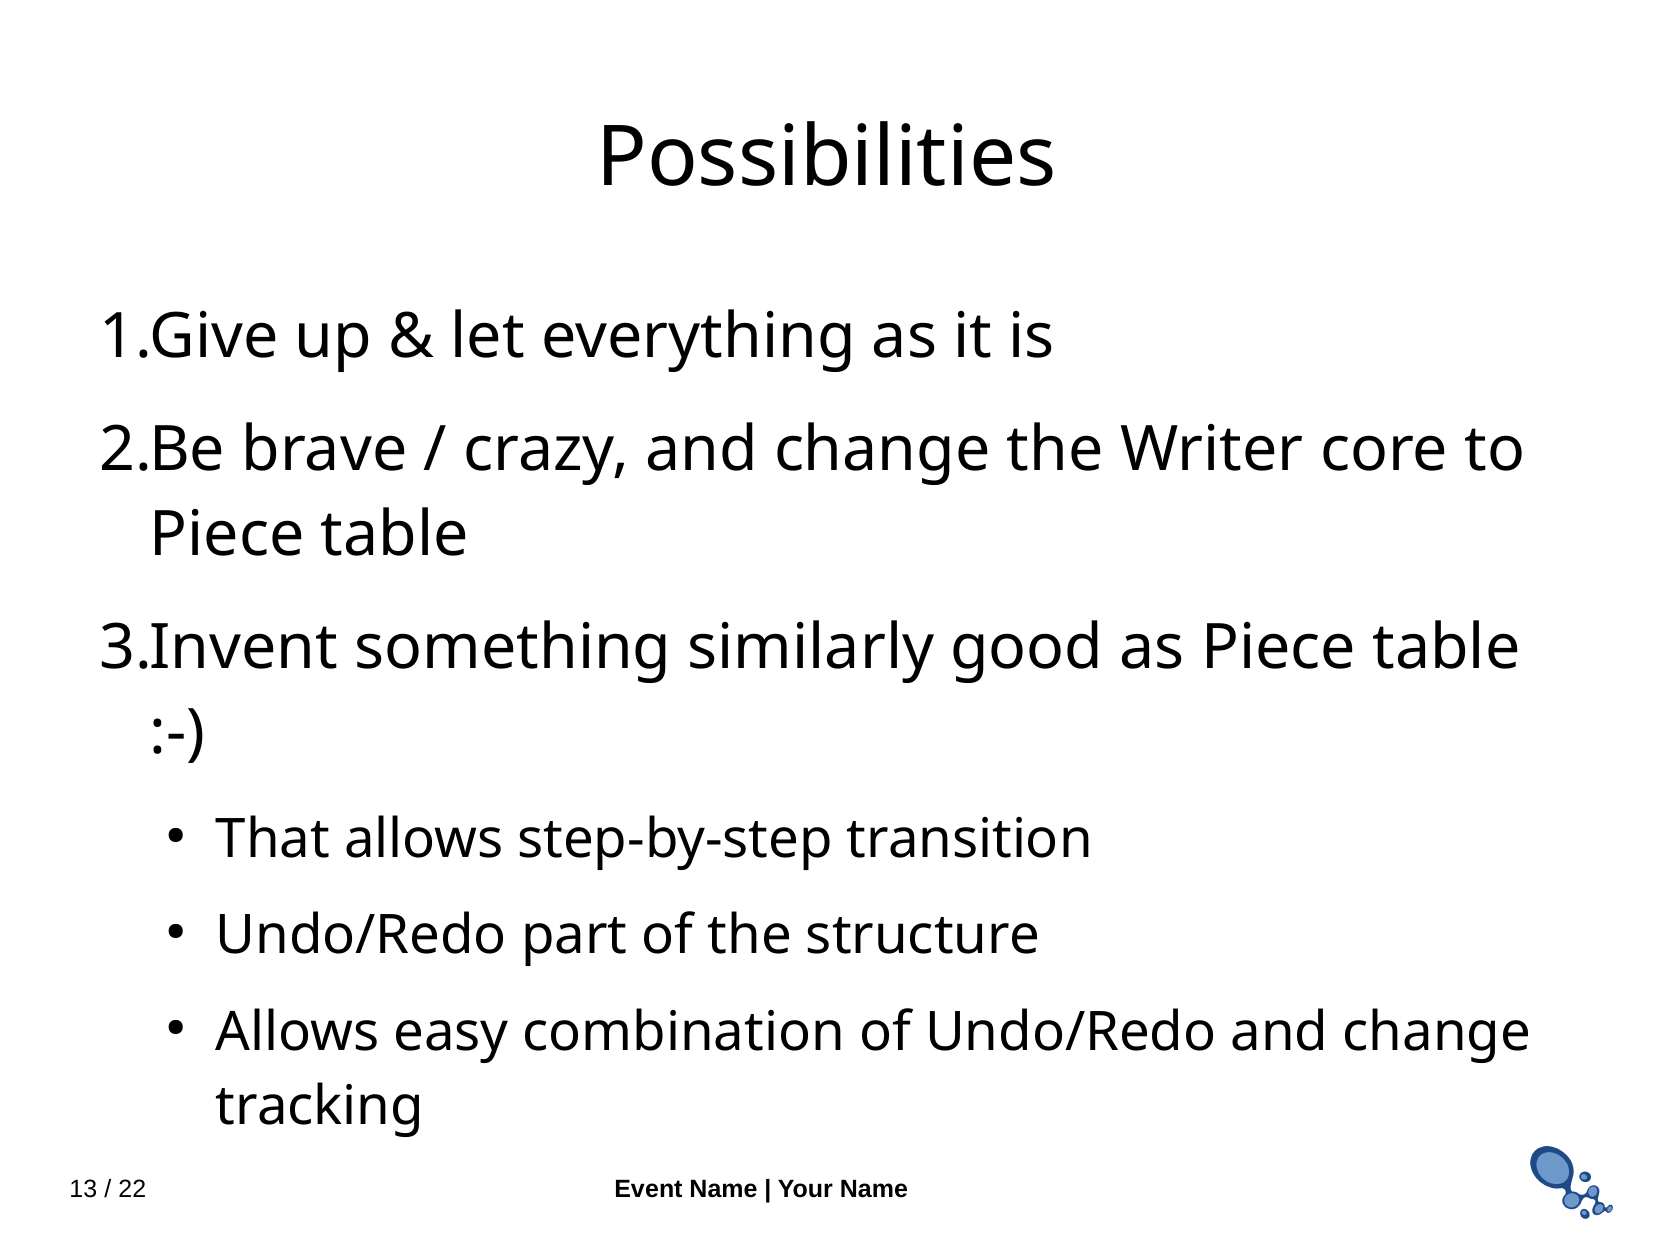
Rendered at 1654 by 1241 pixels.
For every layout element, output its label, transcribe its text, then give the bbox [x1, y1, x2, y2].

picture [1530, 1146, 1613, 1219]
title Possibilities [82, 49, 1571, 257]
list Give up & let everything as it is Be brave / crazy, and change the Writer core to Piece table Invent something similarly good as Piece table :-) That allows step-by-step transition Undo/Redo part of the structure Allows easy combination of Undo/Redo and change tracking [82, 290, 1538, 1141]
